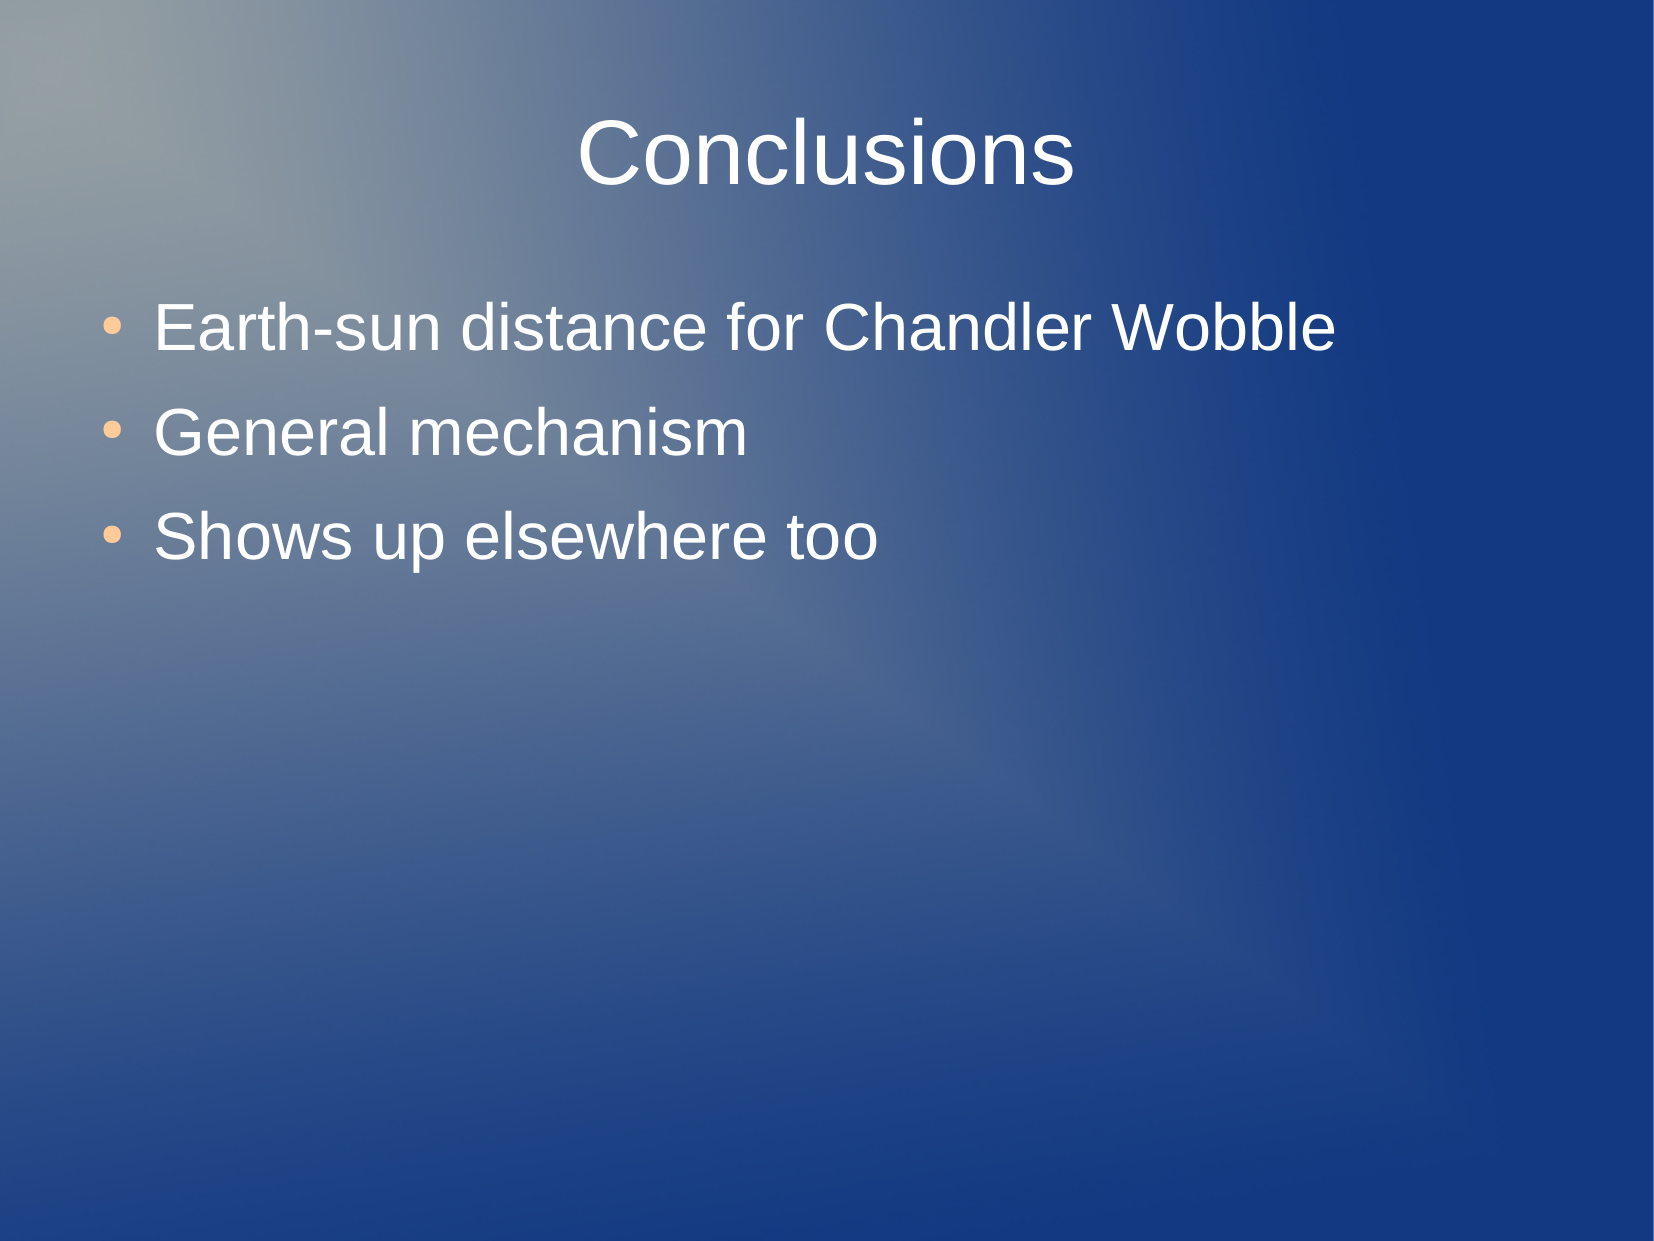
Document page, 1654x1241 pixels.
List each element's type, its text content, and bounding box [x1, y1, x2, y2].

list Earth-sun distance for Chandler Wobble General mechanism Shows up elsewhere too [82, 290, 1571, 1094]
title Conclusions [82, 49, 1571, 257]
picture [0, 0, 1654, 1241]
